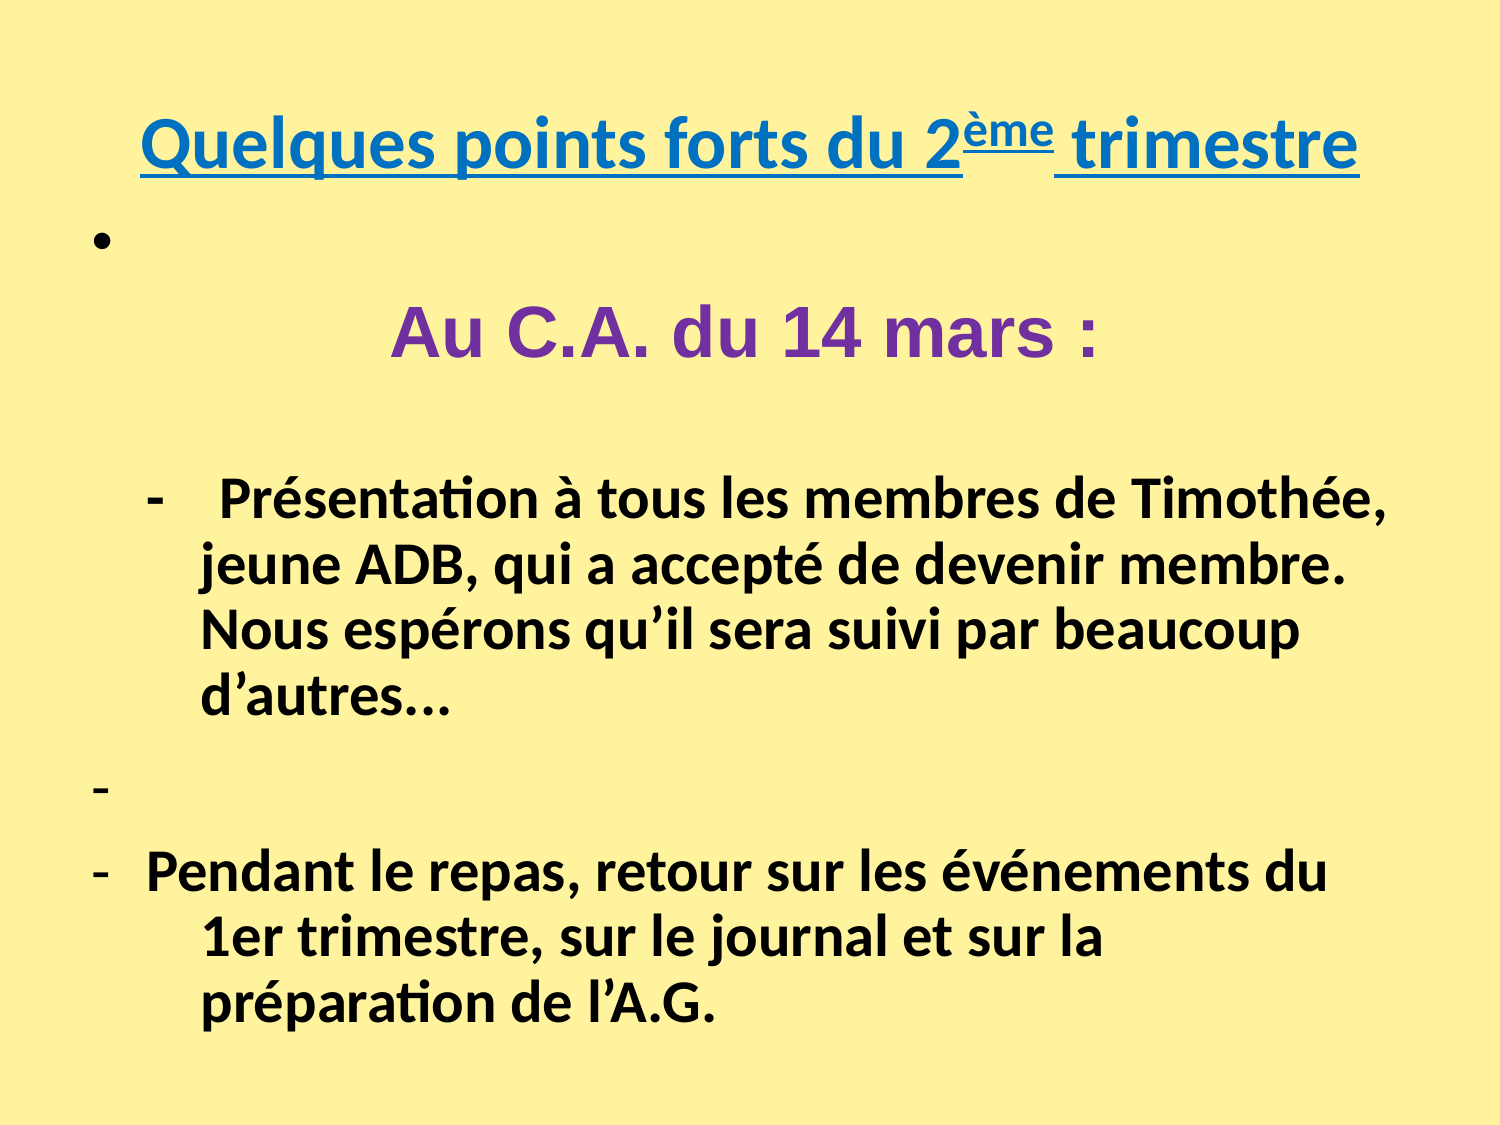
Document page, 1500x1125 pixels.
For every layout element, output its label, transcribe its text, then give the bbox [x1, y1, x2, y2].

list Au C.A. du 14 mars : - Présentation à tous les membres de Timothée, jeune ADB, qui a accepté de devenir membre. Nous espérons qu’il sera suivi par beaucoup d’autres... Pendant le repas, retour sur les événements du 1er trimestre, sur le journal et sur la préparation de l’A.G. [76, 196, 1427, 1047]
title Quelques points forts du 2ème trimestre [75, 45, 1426, 233]
